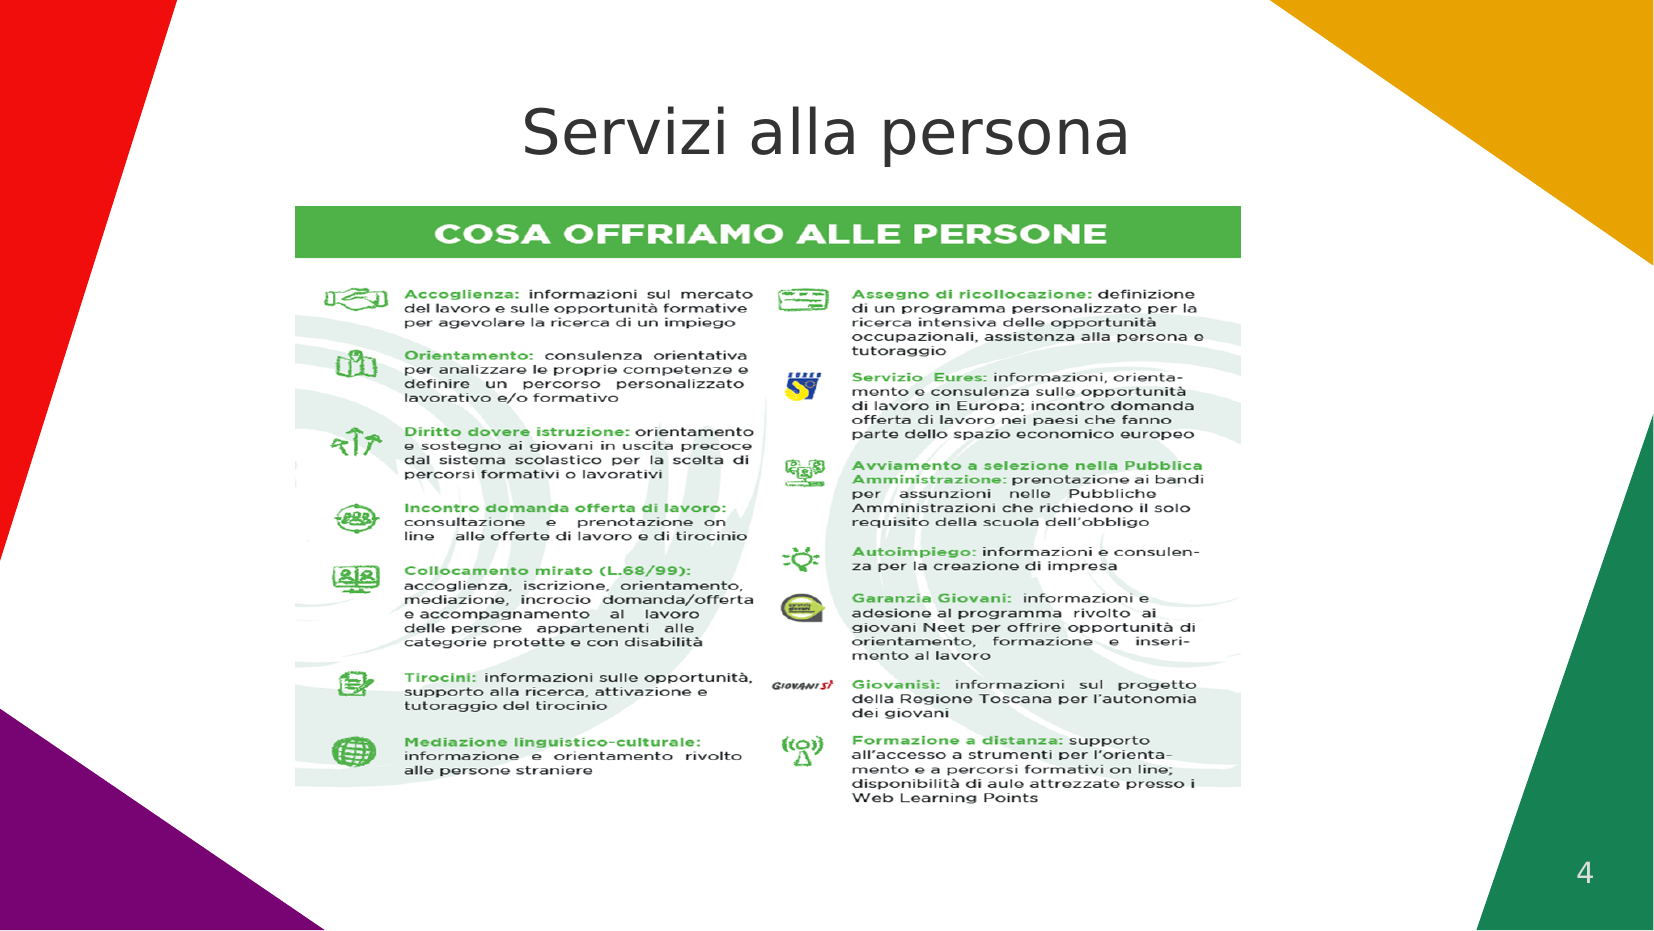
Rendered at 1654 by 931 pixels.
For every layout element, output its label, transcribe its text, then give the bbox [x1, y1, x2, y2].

title Servizi alla persona [118, 59, 1536, 207]
picture [295, 206, 1241, 811]
